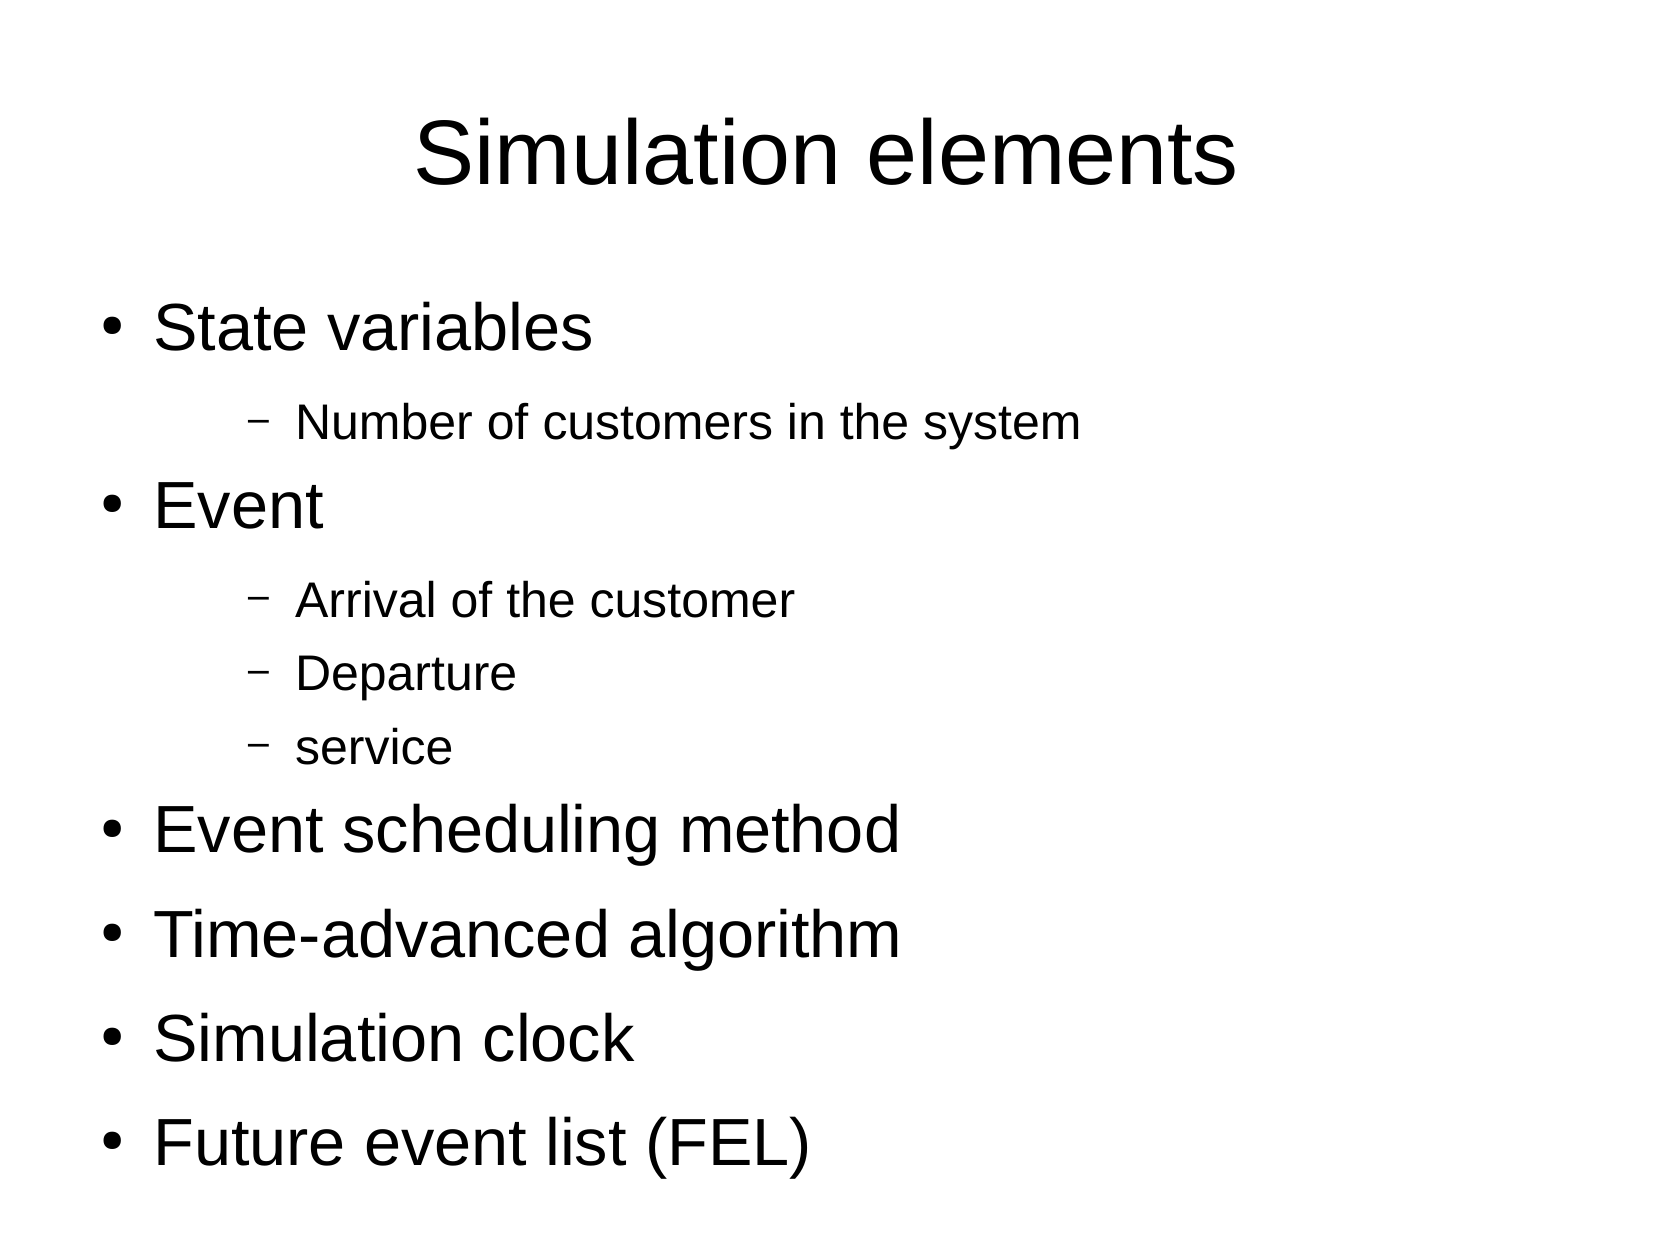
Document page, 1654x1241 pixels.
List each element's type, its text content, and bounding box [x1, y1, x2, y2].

list State variables Number of customers in the system Event Arrival of the customer Departure service Event scheduling method Time-advanced algorithm Simulation clock Future event list (FEL) [82, 290, 1571, 1177]
title Simulation elements [82, 49, 1571, 257]
